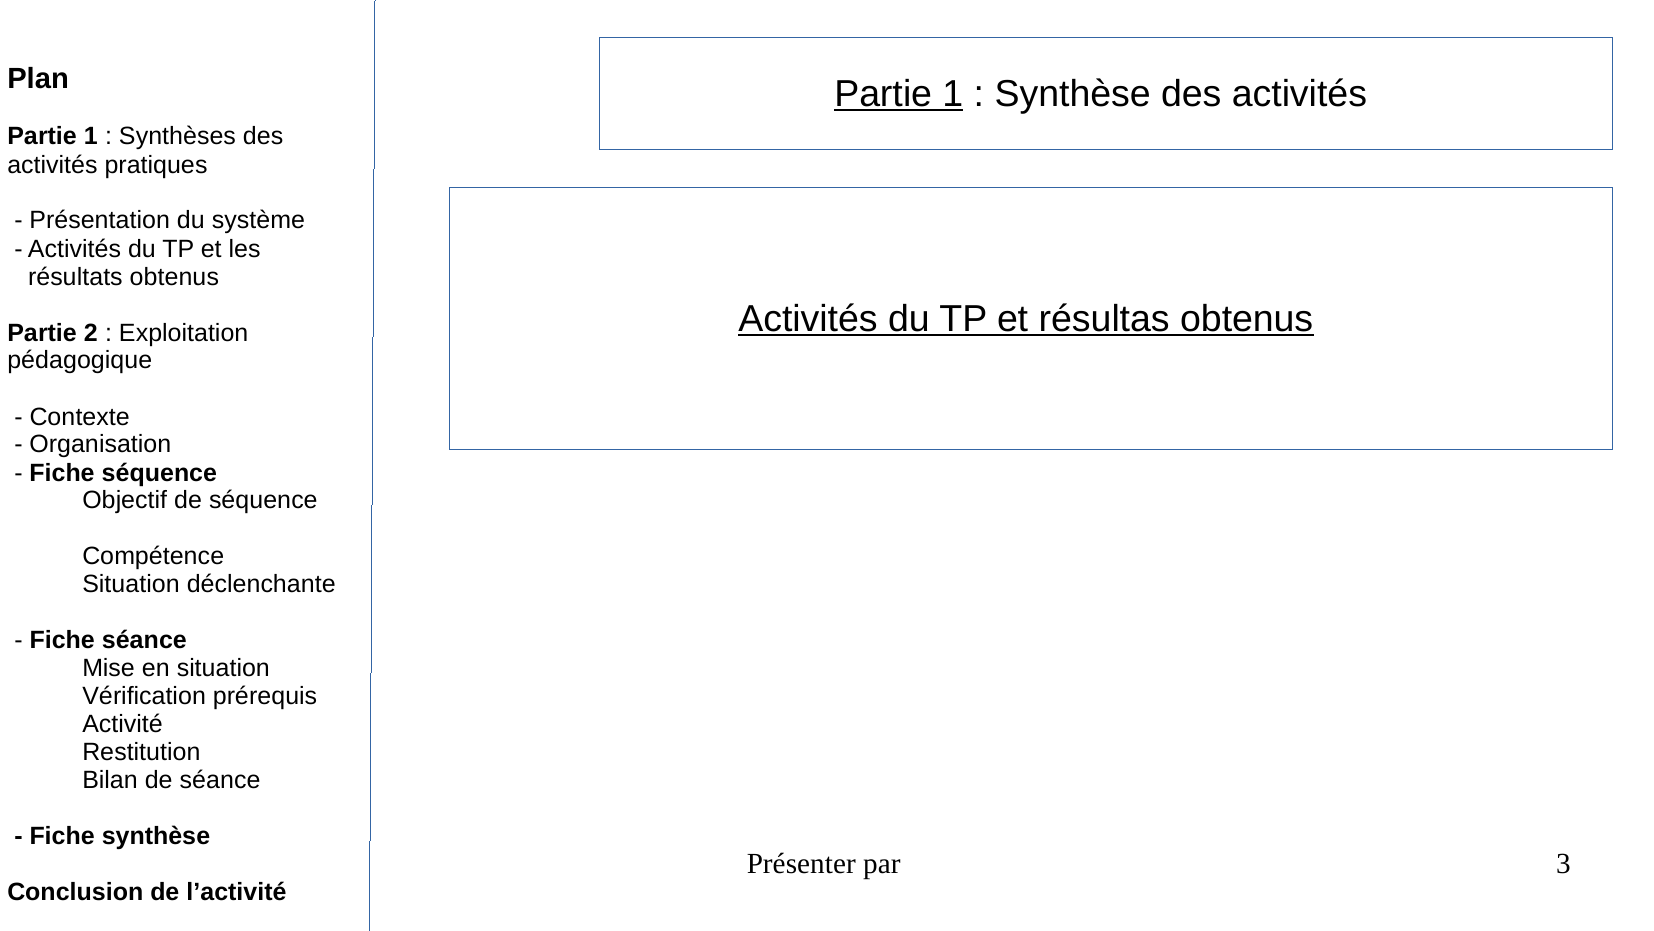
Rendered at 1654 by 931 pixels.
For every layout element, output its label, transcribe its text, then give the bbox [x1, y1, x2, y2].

title Plan Partie 1 : Synthèses des activités pratiques - Présentation du système - Activités du TP et les résultats obtenus Partie 2 : Exploitation pédagogique - Contexte - Organisation - Fiche séquence Objectif de séquence Compétence Situation déclenchante - Fiche séance Mise en situation Vérification prérequis Activité Restitution Bilan de séance - Fiche synthèse Conclusion de l’activité [7, 3, 338, 928]
text_box Activités du TP et résultas obtenus [449, 187, 1613, 450]
text_box Partie 1 : Synthèse des activités [599, 37, 1613, 150]
